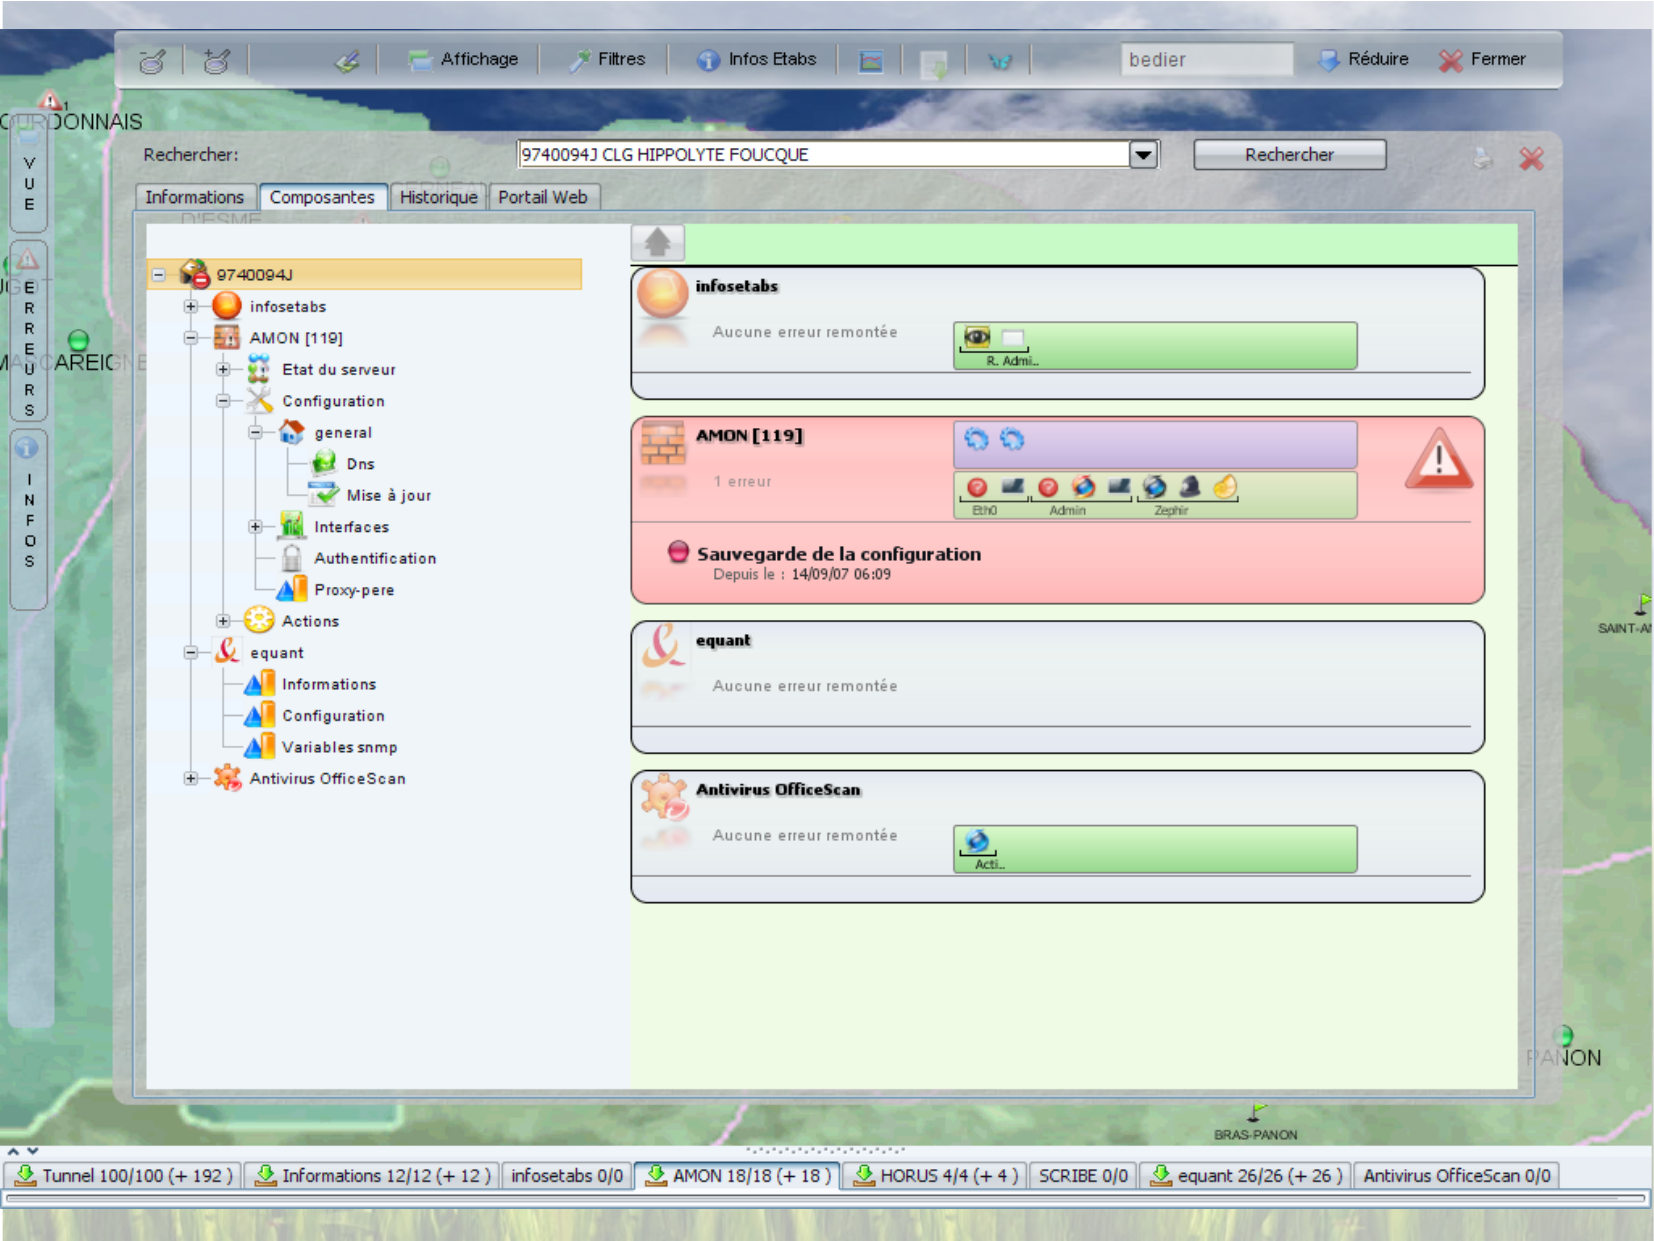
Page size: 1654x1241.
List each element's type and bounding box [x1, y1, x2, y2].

text_box [0, 30, 1652, 1209]
picture [2, 1, 1654, 1241]
